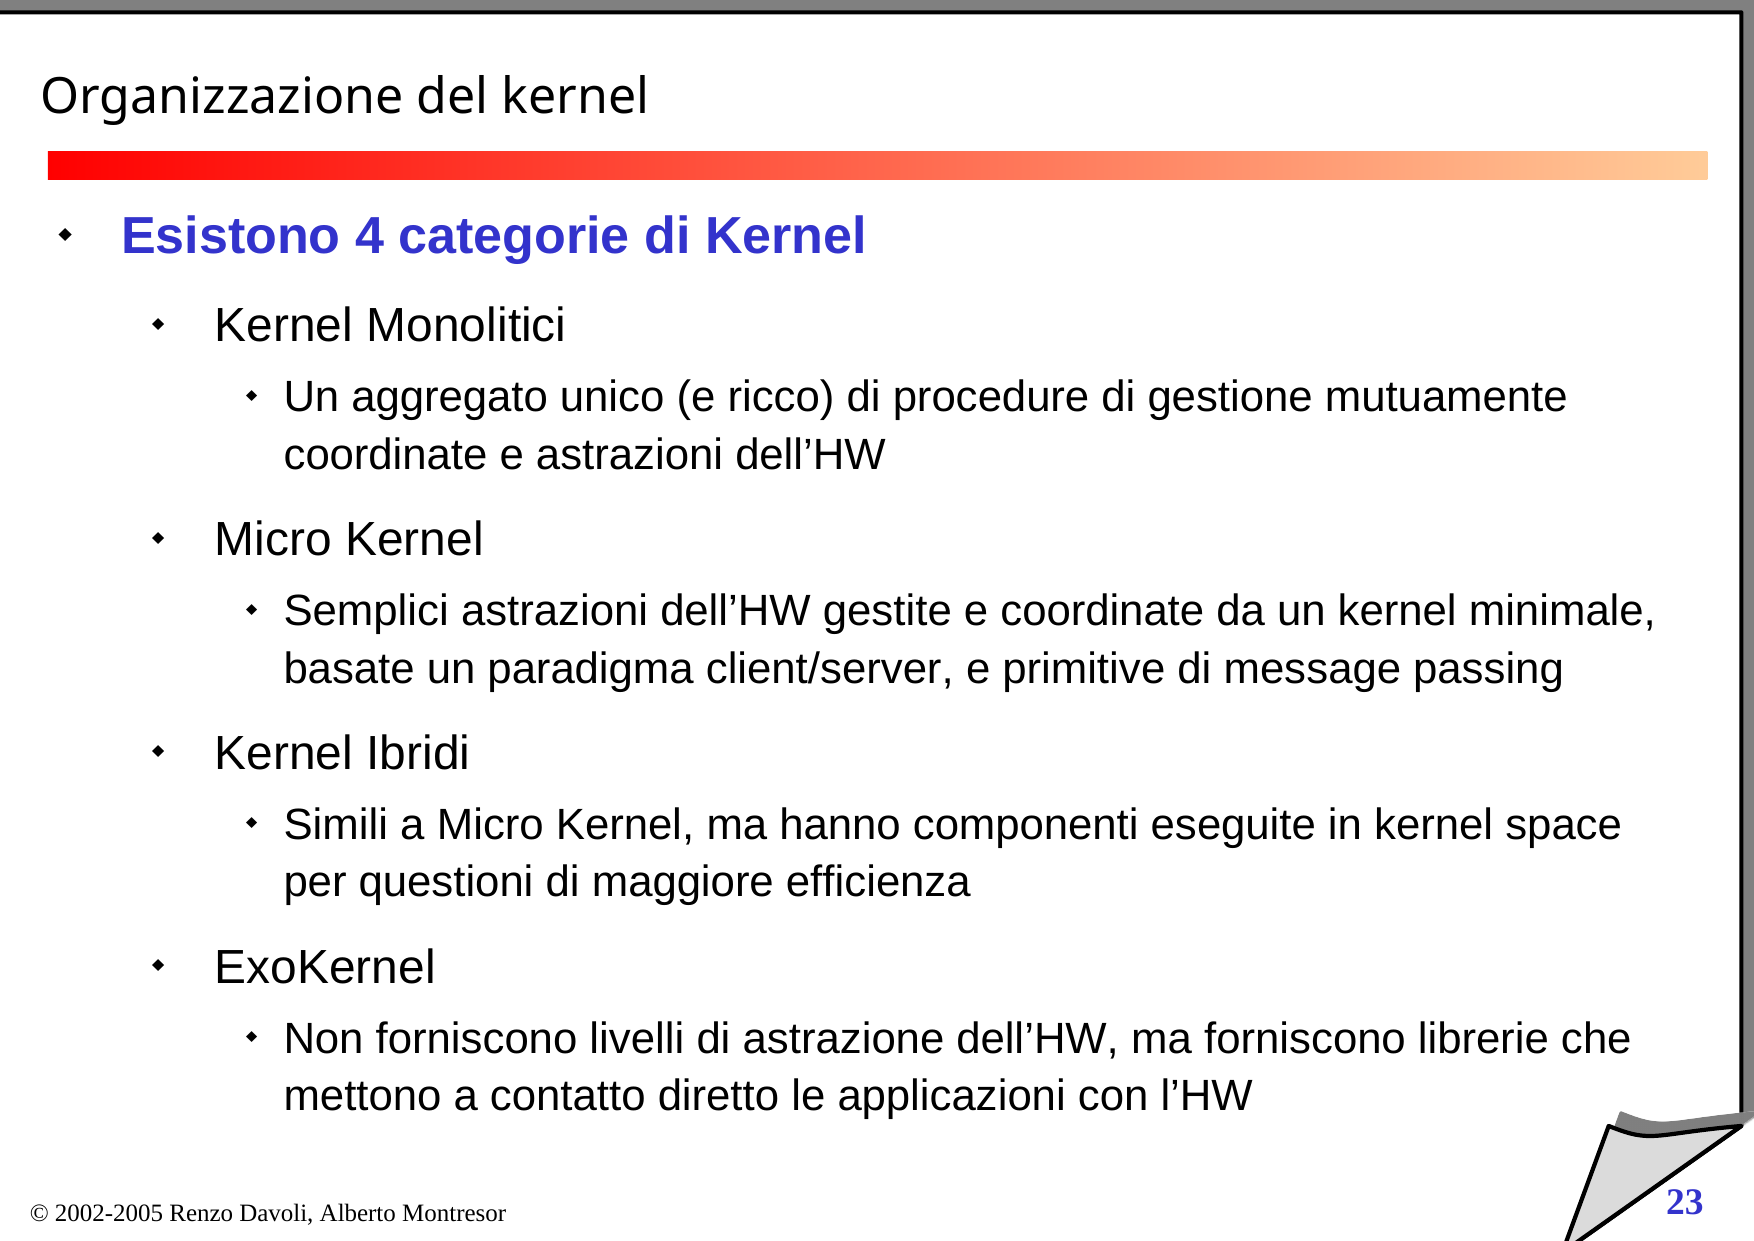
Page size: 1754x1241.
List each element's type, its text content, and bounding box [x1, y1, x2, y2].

list Esistono 4 categorie di Kernel Kernel Monolitici Un aggregato unico (e ricco) di procedure di gestione mutuamente coordinate e astrazioni dell’HW Micro Kernel Semplici astrazioni dell’HW gestite e coordinate da un kernel minimale, basate un paradigma client/server, e primitive di message passing Kernel Ibridi Simili a Micro Kernel, ma hanno componenti eseguite in kernel space per questioni di maggiore efficienza ExoKernel Non forniscono livelli di astrazione dell’HW, ma forniscono librerie che mettono a contatto diretto le applicazioni con l’HW [58, 206, 1696, 1125]
title Organizzazione del kernel [40, 49, 1714, 144]
